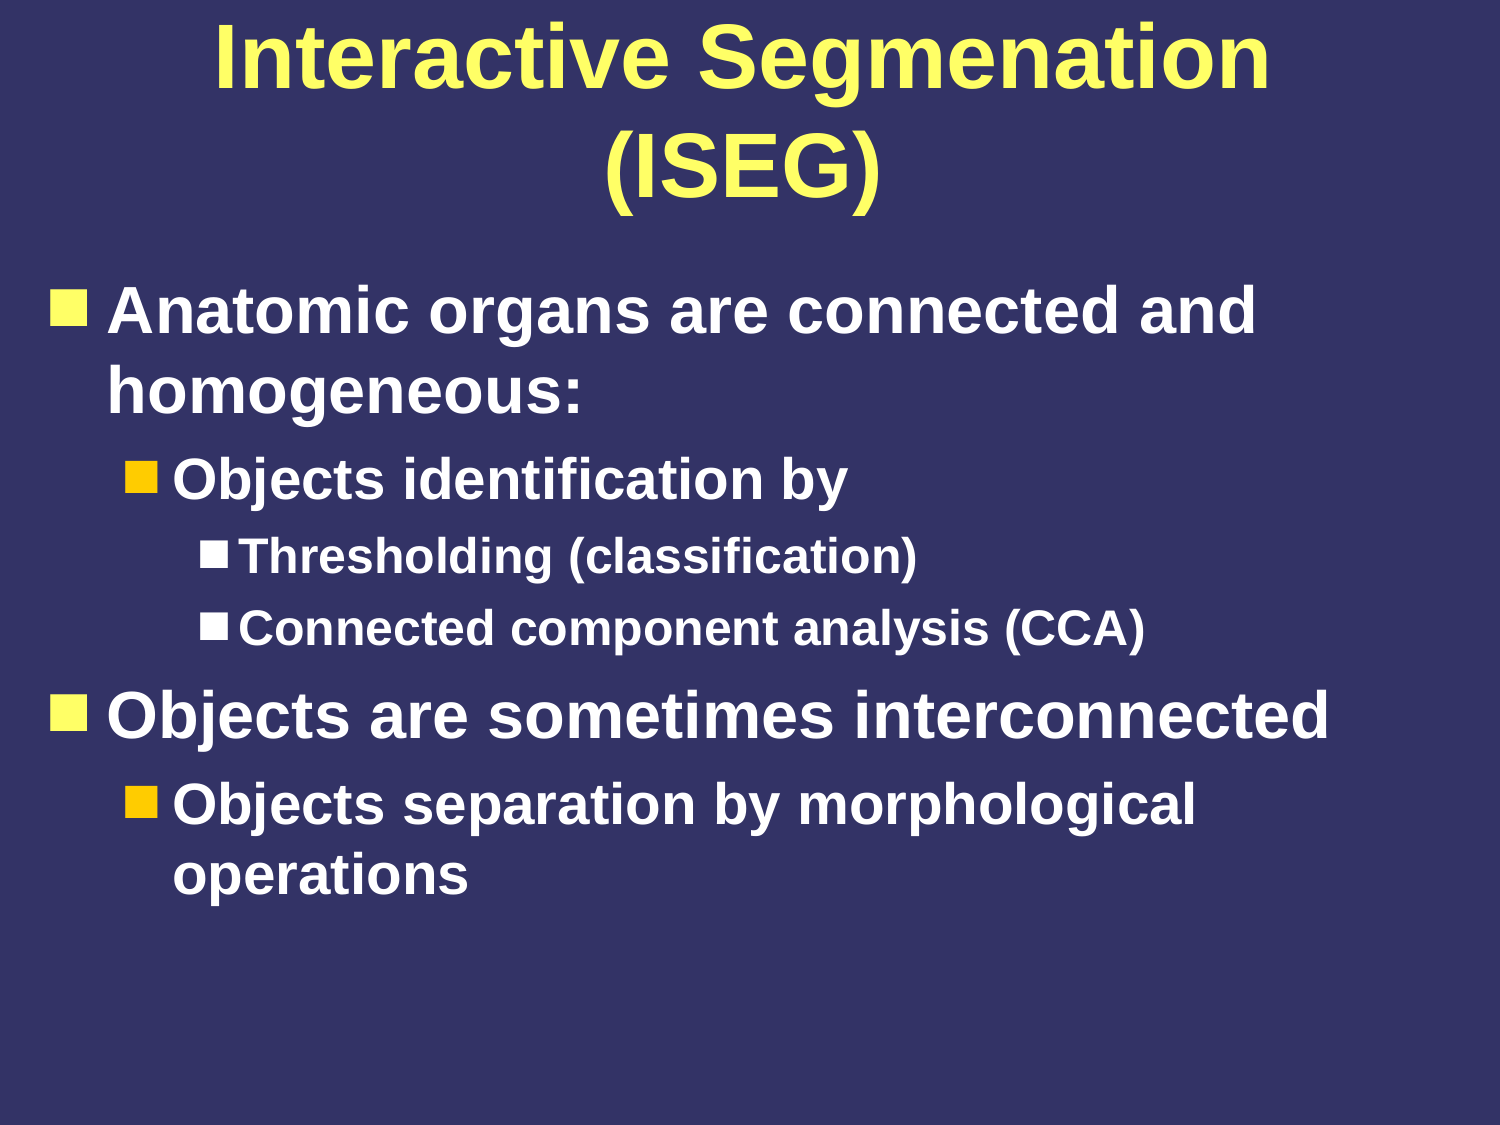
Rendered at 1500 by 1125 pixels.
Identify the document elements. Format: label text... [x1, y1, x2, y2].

title Interactive Segmenation (ISEG) [99, 0, 1388, 225]
list Anatomic organs are connected and homogeneous: Objects identification by Thresholding (classification) Connected component analysis (CCA) Objects are sometimes interconnected Objects separation by morphological operations [35, 260, 1500, 1092]
